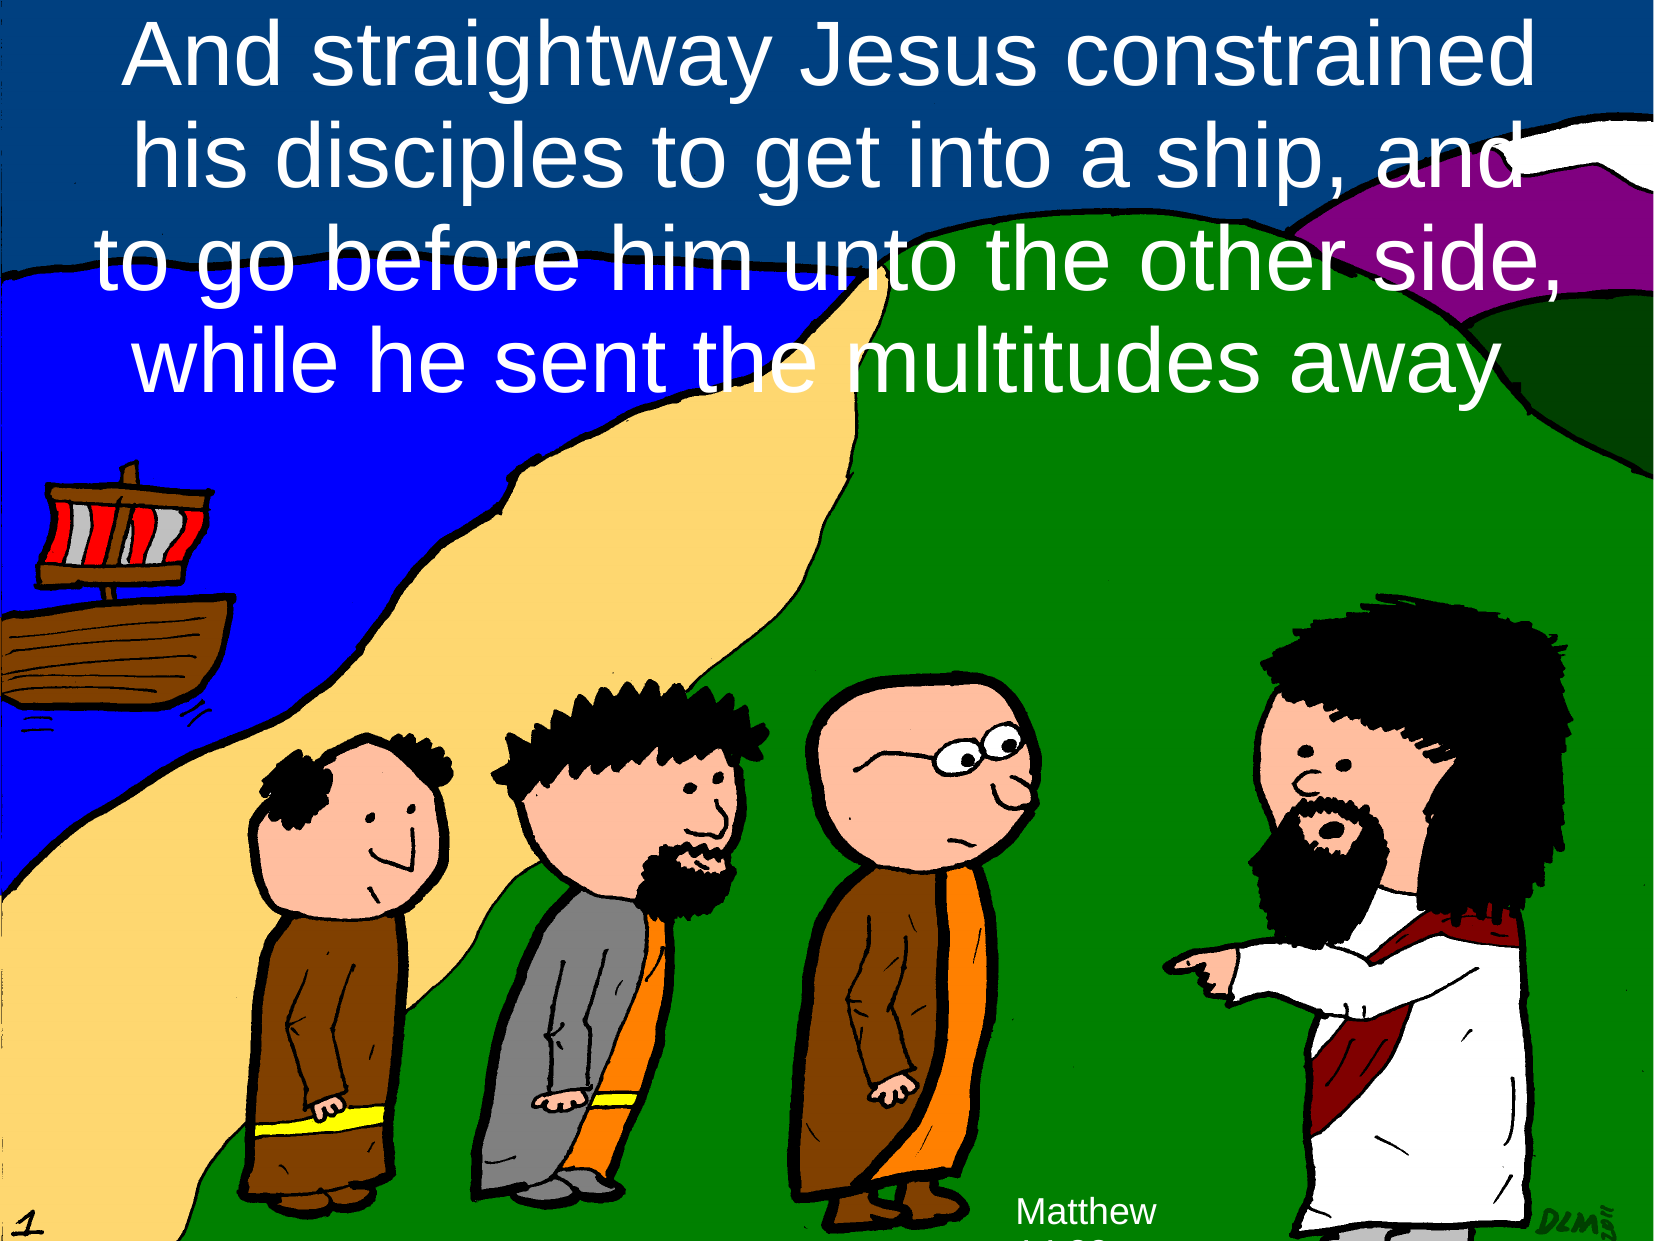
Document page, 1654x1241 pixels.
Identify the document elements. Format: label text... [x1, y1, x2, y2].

text_box Matthew 14:22 [1000, 1183, 1276, 1241]
picture [0, 0, 1654, 1241]
title And straightway Jesus constrained his disciples to get into a ship, and to go before him unto the other side, while he sent the multitudes away. [86, 2, 1576, 413]
